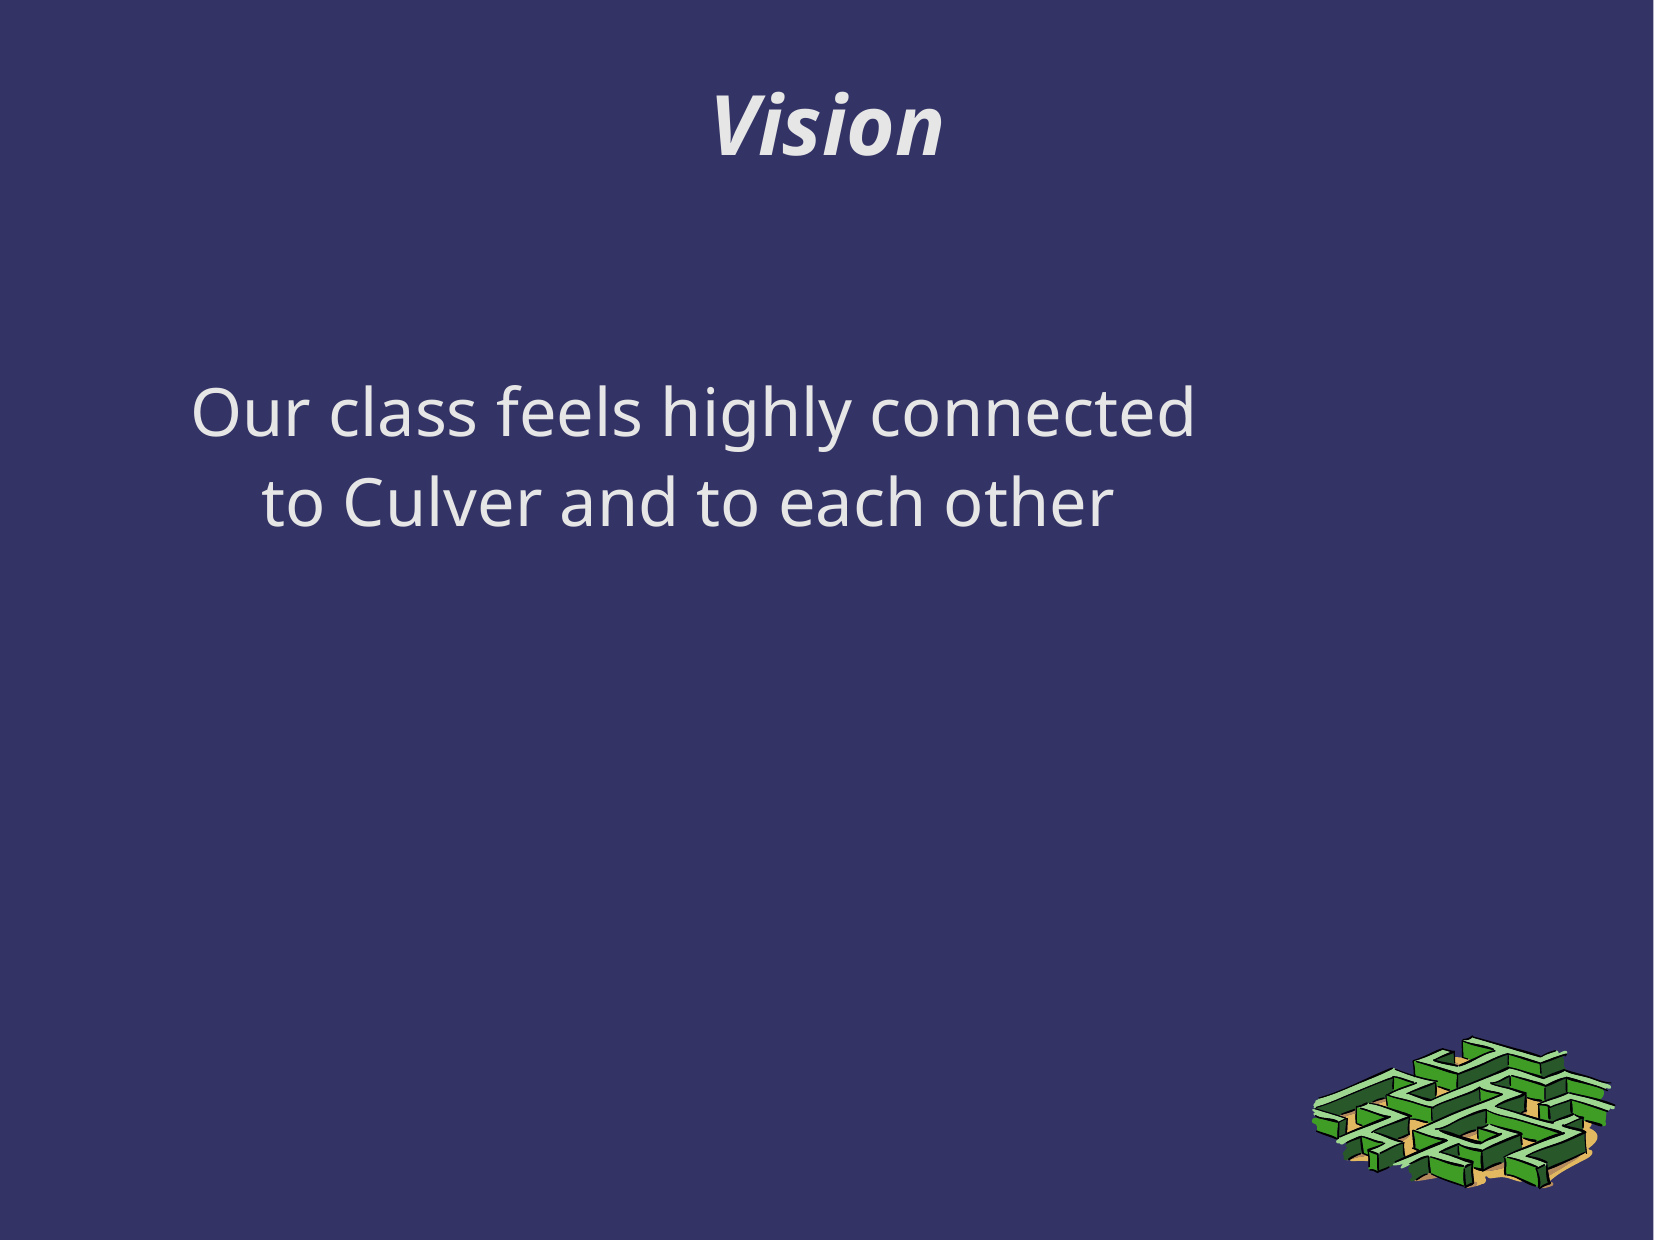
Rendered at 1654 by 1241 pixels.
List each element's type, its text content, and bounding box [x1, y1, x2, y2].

title Vision [121, 19, 1534, 227]
list Our class feels highly connected to Culver and to each other [178, 364, 1570, 1147]
